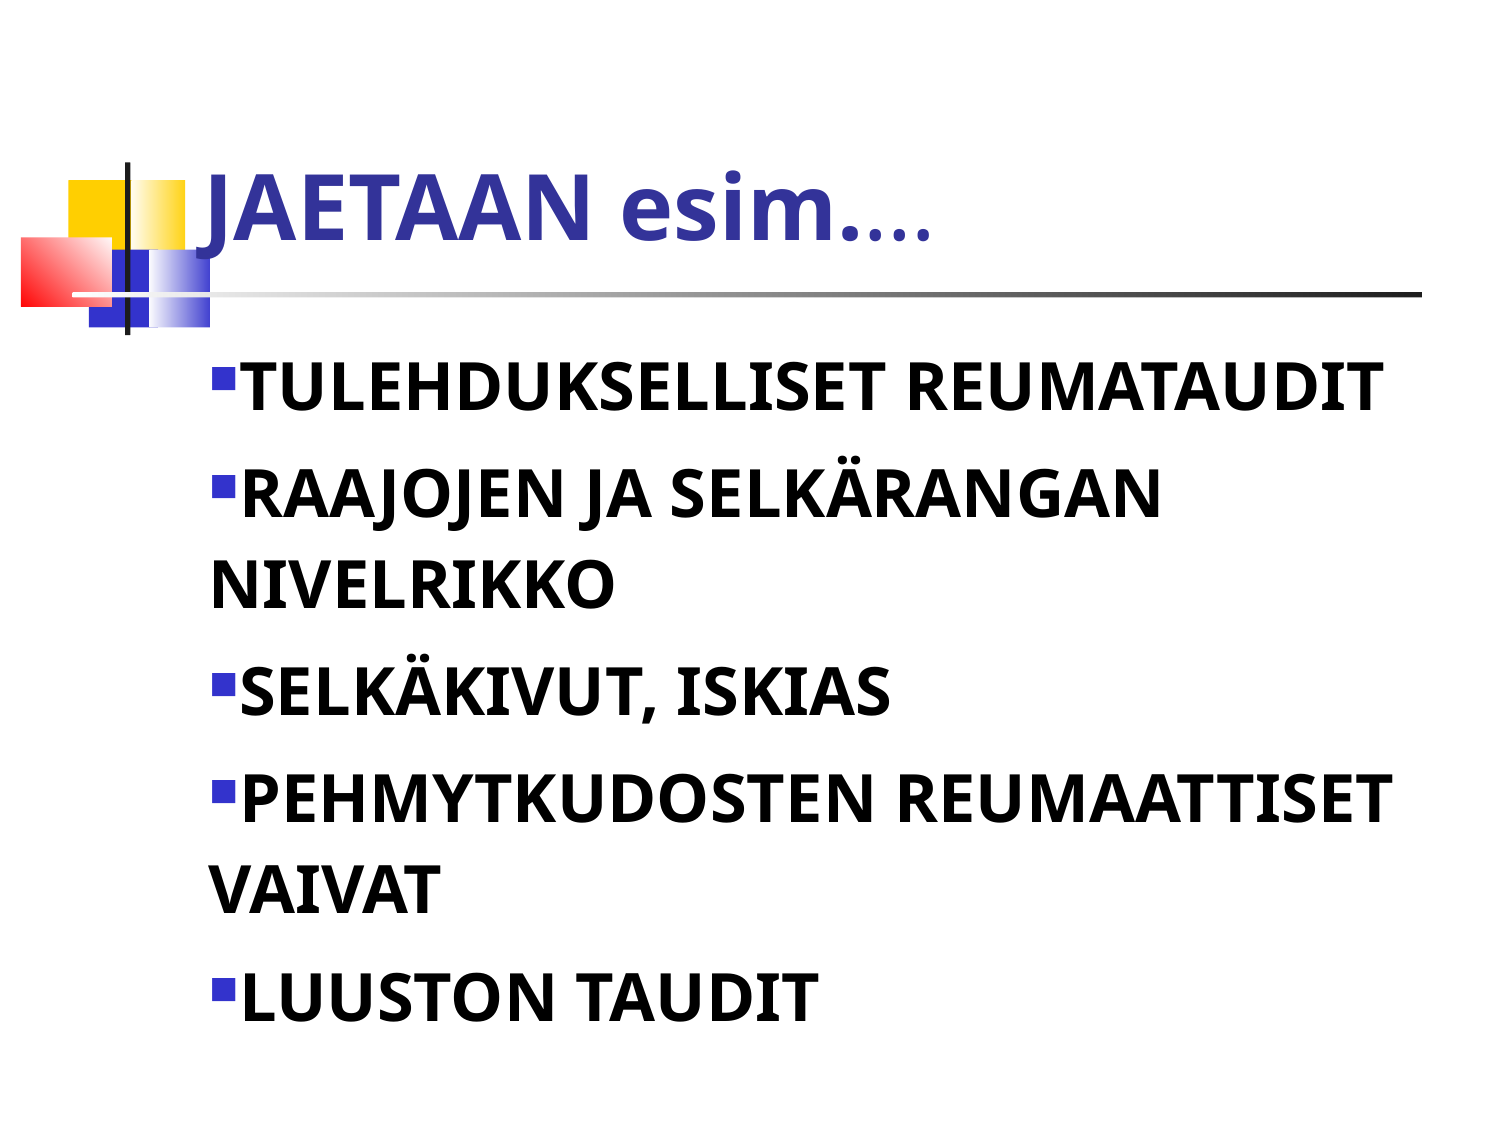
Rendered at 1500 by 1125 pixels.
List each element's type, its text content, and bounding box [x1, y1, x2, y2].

text_box JAETAAN esim.… [188, 35, 1468, 276]
text_box TULEHDUKSELLISET REUMATAUDIT RAAJOJEN JA SELKÄRANGAN NIVELRIKKO SELKÄKIVUT, ISKIAS PEHMYTKUDOSTEN REUMAATTISET VAIVAT LUUSTON TAUDIT [193, 330, 1470, 1053]
